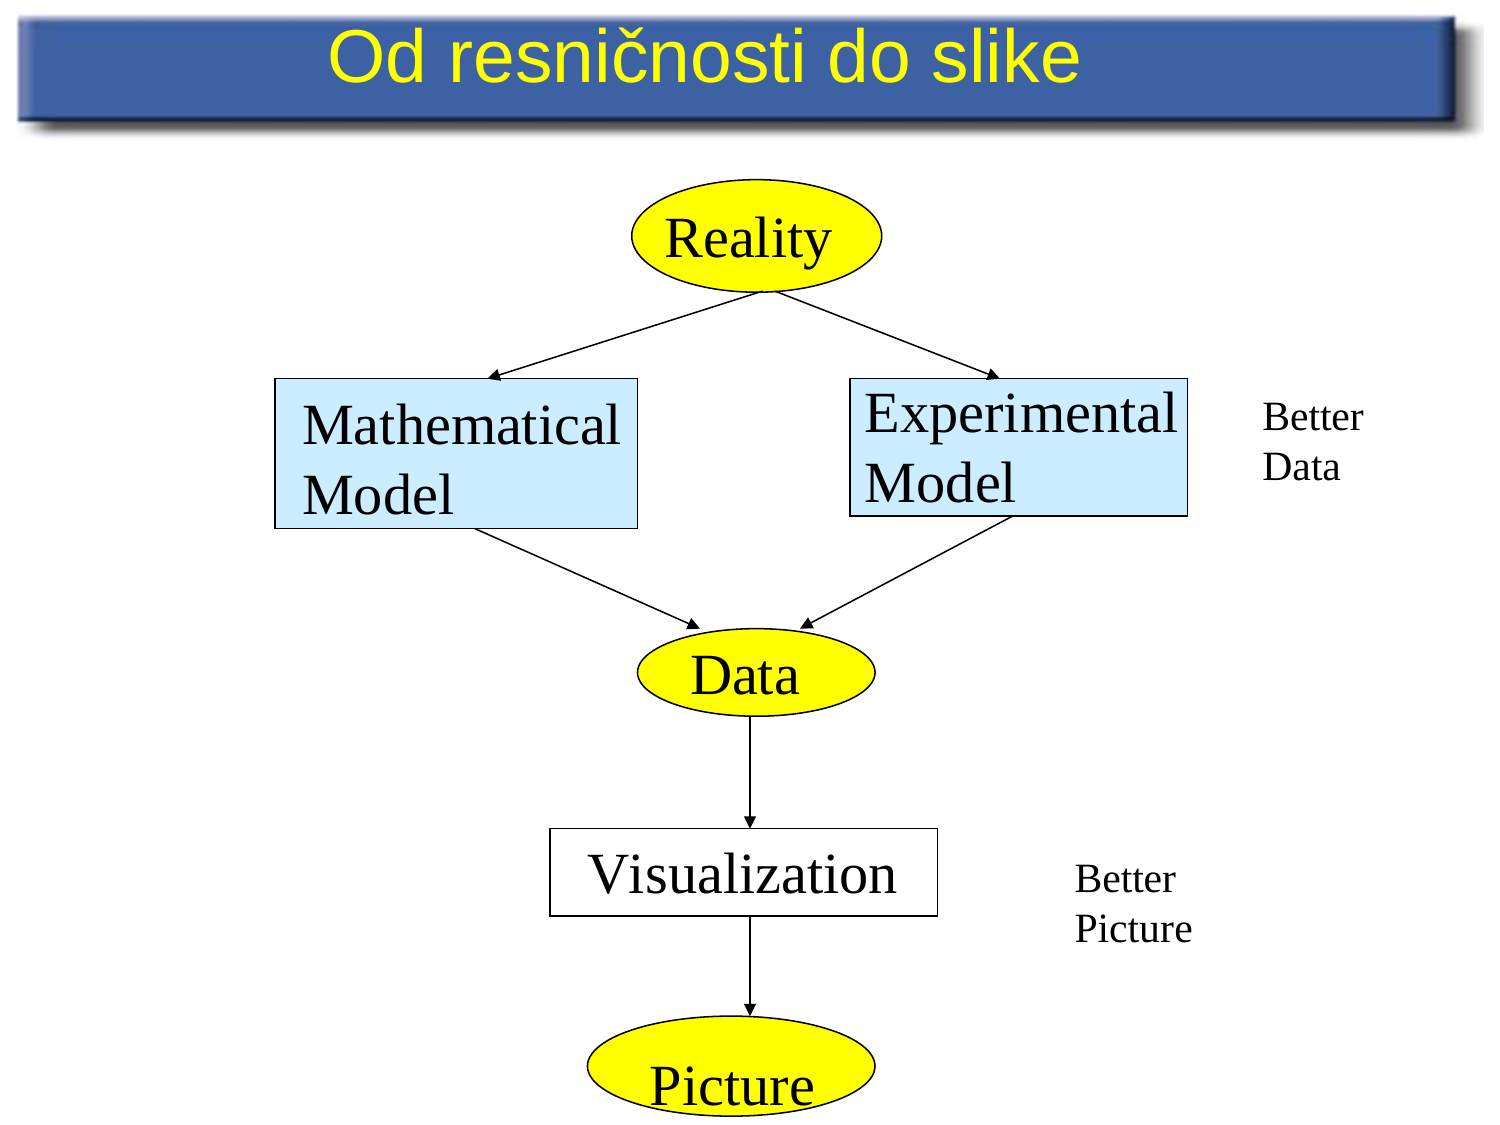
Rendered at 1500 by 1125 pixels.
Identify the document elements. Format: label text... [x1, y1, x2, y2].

text_box Mathematical Model [287, 378, 638, 535]
text_box Picture [635, 1039, 831, 1125]
text_box [849, 197, 882, 274]
text_box Data [675, 628, 815, 715]
text_box Experimental Model [850, 366, 1194, 522]
text_box [815, 634, 876, 711]
text_box Better Data [1247, 380, 1379, 497]
text_box [631, 206, 650, 266]
text_box [671, 277, 843, 293]
text_box Od resničnosti do slike [312, 0, 1098, 106]
text_box Better Picture [1059, 843, 1208, 959]
text_box [681, 179, 833, 191]
text_box [275, 378, 287, 529]
text_box Visualization [572, 829, 914, 913]
text_box Reality [650, 191, 849, 277]
picture [16, 13, 1484, 141]
text_box [637, 640, 675, 705]
text_box [587, 1016, 876, 1104]
